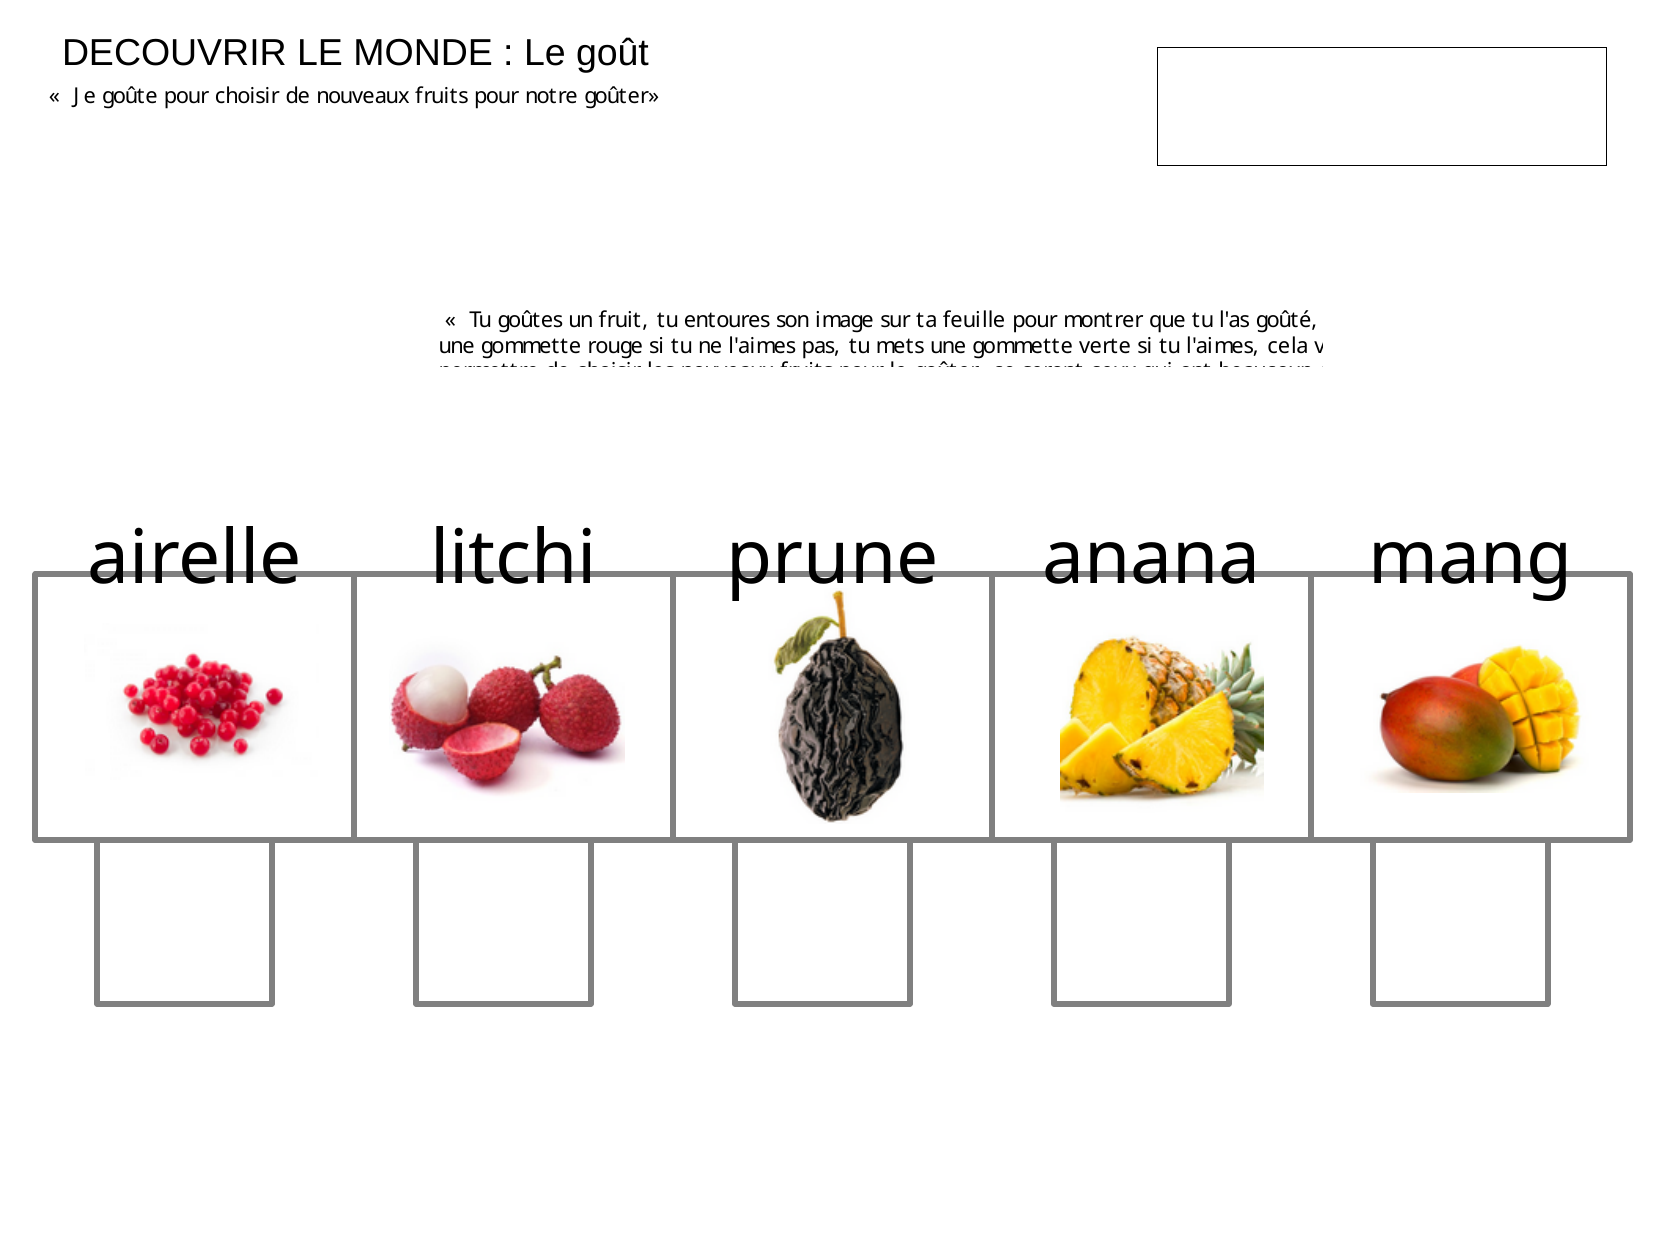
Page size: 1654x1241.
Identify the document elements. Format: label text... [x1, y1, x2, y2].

picture [84, 623, 319, 780]
text_box pruneau [693, 496, 972, 587]
picture [389, 615, 625, 804]
text_box mangue [1331, 496, 1610, 587]
text_box DECOUVRIR LE MONDE : Le goût [47, 23, 686, 81]
picture [1060, 592, 1264, 827]
text_box airelle [55, 496, 334, 587]
picture [1358, 637, 1593, 793]
chart [0, 0, 933, 142]
text_box ananas [1012, 496, 1291, 587]
text_box litchi [374, 496, 653, 587]
picture [768, 588, 910, 824]
chart [318, 189, 1323, 367]
